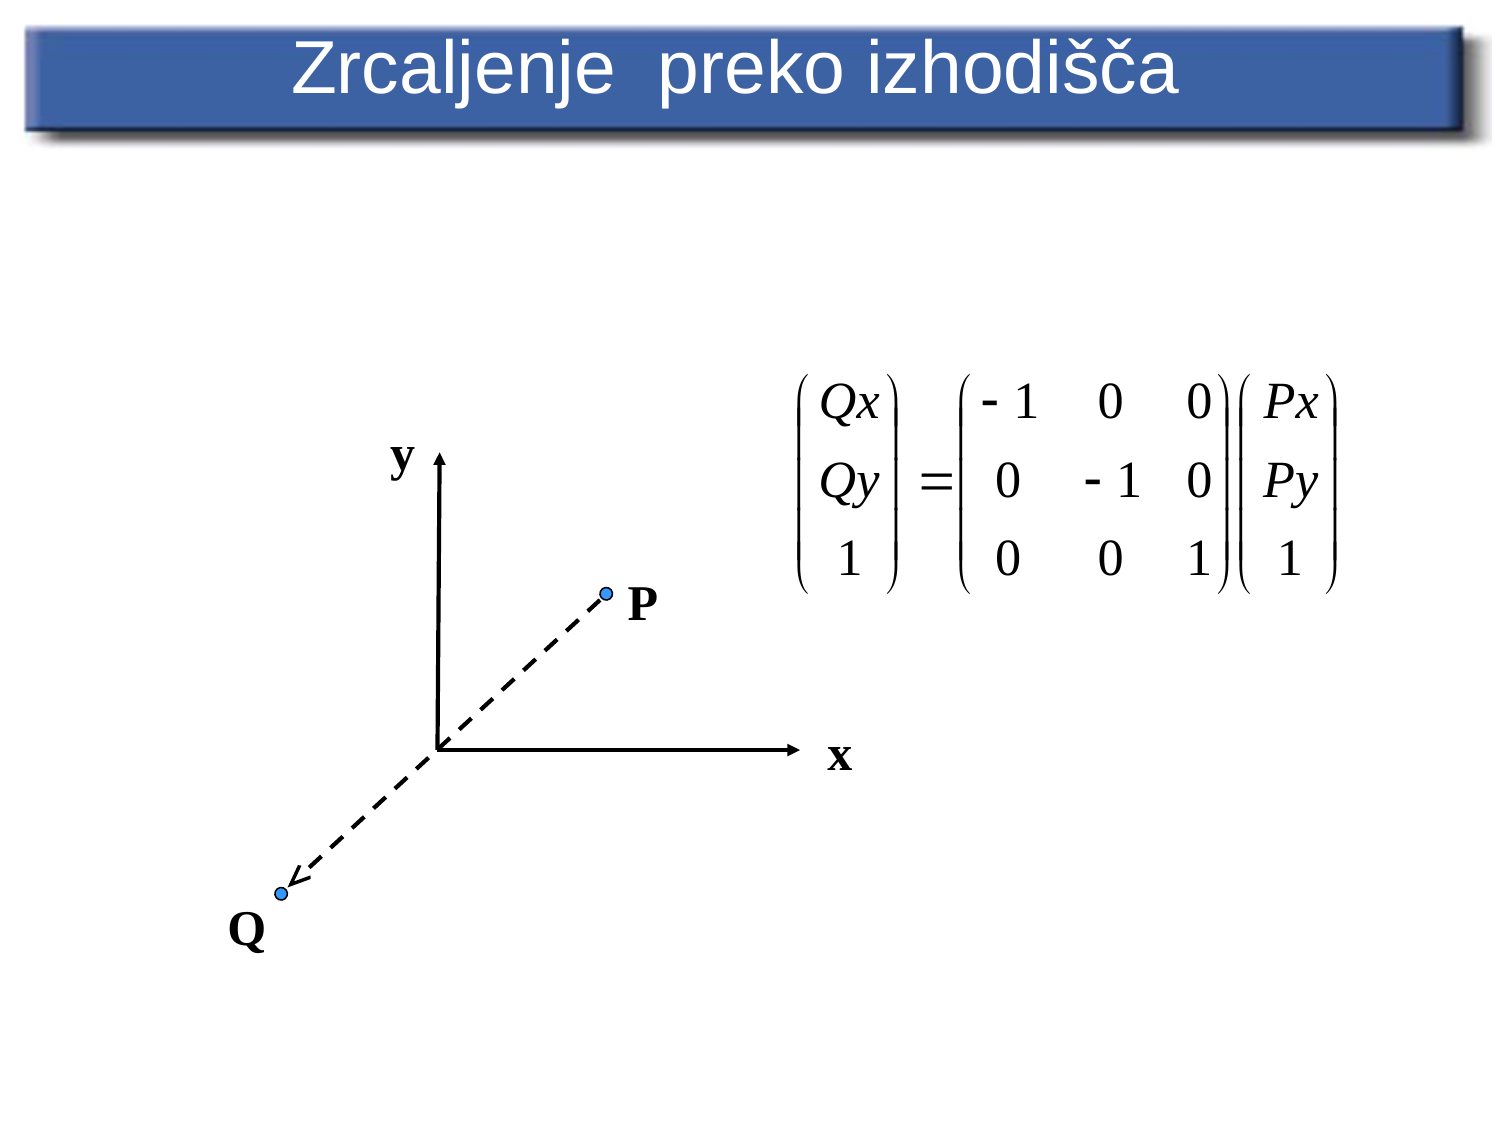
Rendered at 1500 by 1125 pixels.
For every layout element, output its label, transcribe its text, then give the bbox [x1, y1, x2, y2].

text_box x [812, 712, 868, 788]
text_box [282, 887, 288, 901]
chart [787, 362, 1354, 607]
text_box P [612, 562, 673, 638]
picture [23, 23, 1492, 151]
text_box y [375, 412, 430, 488]
text_box [600, 587, 612, 601]
text_box Q [212, 887, 282, 963]
text_box Zrcaljenje preko izhodišča [97, 14, 1373, 116]
